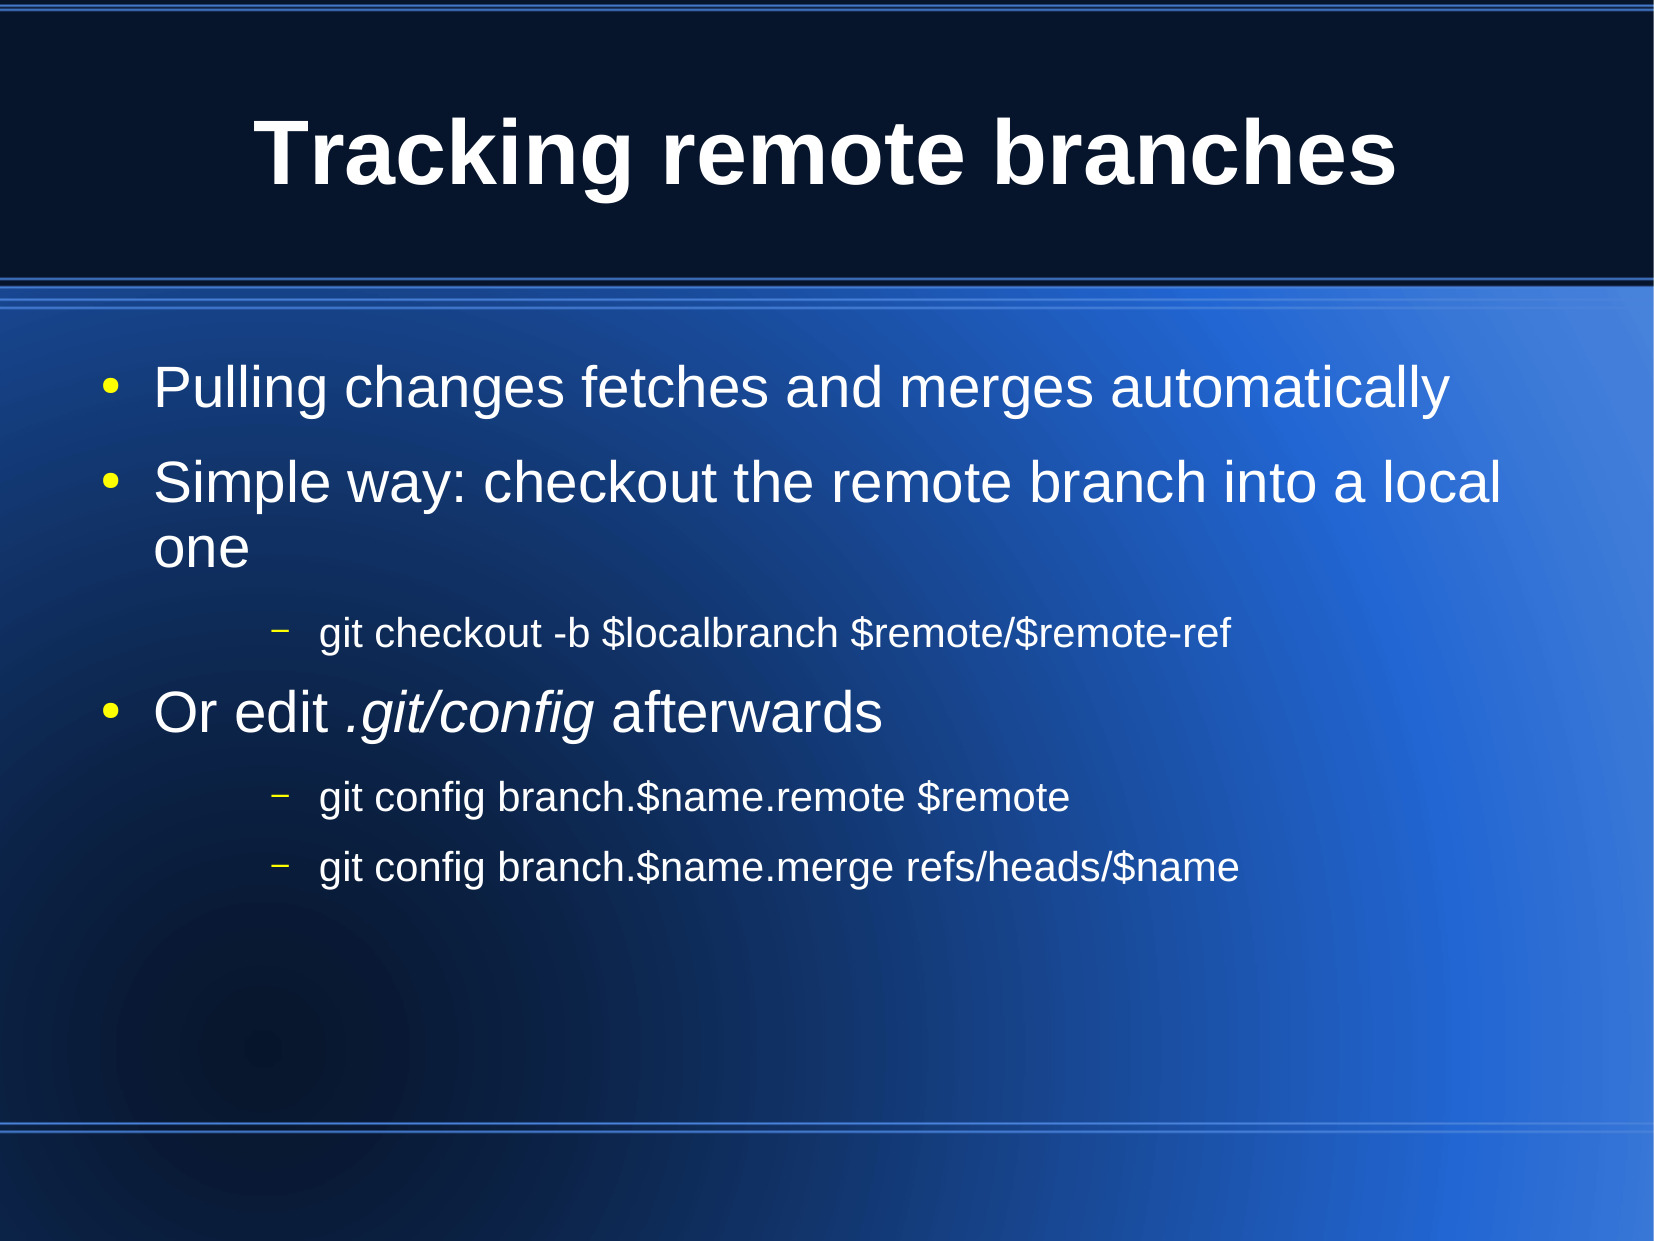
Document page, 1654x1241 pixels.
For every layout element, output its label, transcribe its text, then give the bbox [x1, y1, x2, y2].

picture [0, 0, 1654, 1241]
list Pulling changes fetches and merges automatically Simple way: checkout the remote branch into a local one git checkout -b $localbranch $remote/$remote-ref Or edit .git/config afterwards git config branch.$name.remote $remote git config branch.$name.merge refs/heads/$name [82, 355, 1571, 1043]
title Tracking remote branches [82, 56, 1571, 250]
